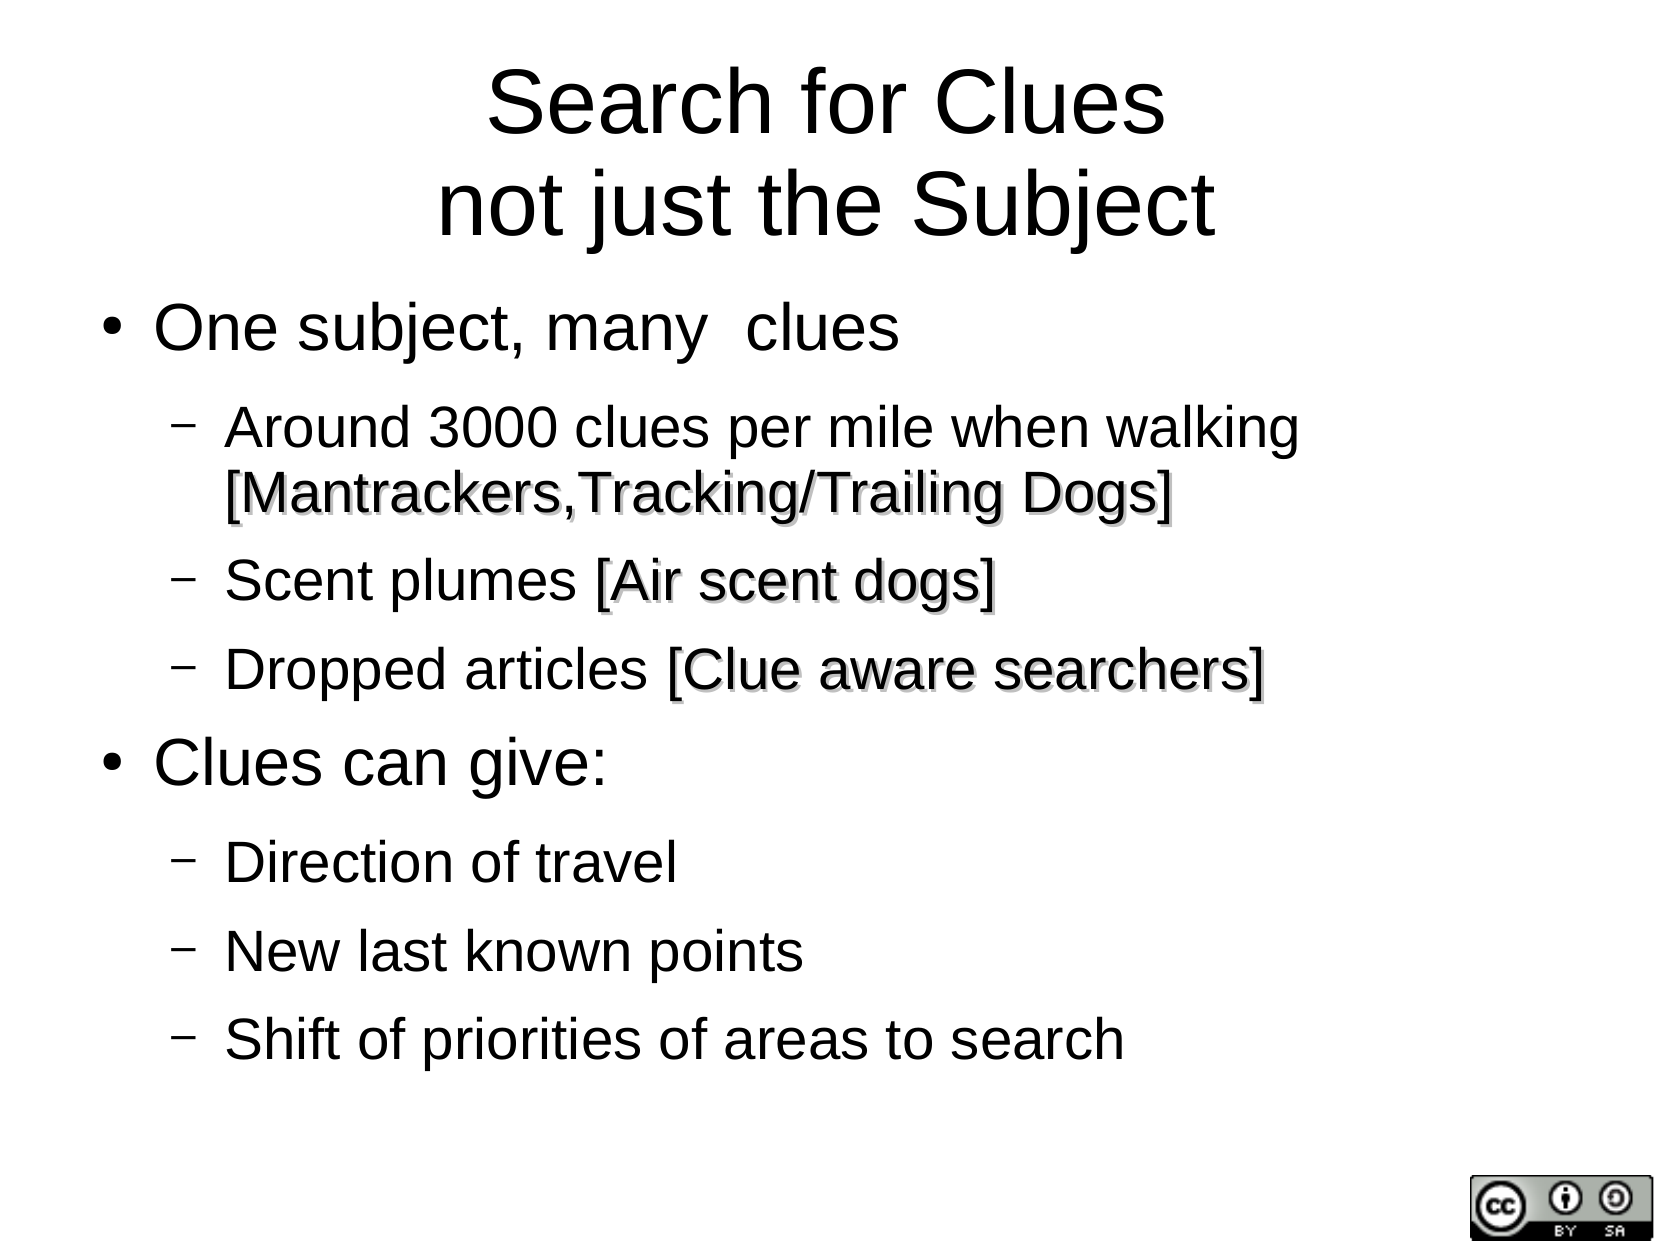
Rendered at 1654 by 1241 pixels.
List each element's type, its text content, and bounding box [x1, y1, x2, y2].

title Search for Clues not just the Subject [82, 49, 1571, 257]
list One subject, many clues Around 3000 clues per mile when walking [Mantrackers,Tracking/Trailing Dogs] Scent plumes [Air scent dogs] Dropped articles [Clue aware searchers] Clues can give: Direction of travel New last known points Shift of priorities of areas to search [82, 290, 1571, 1010]
picture [1470, 1175, 1654, 1241]
